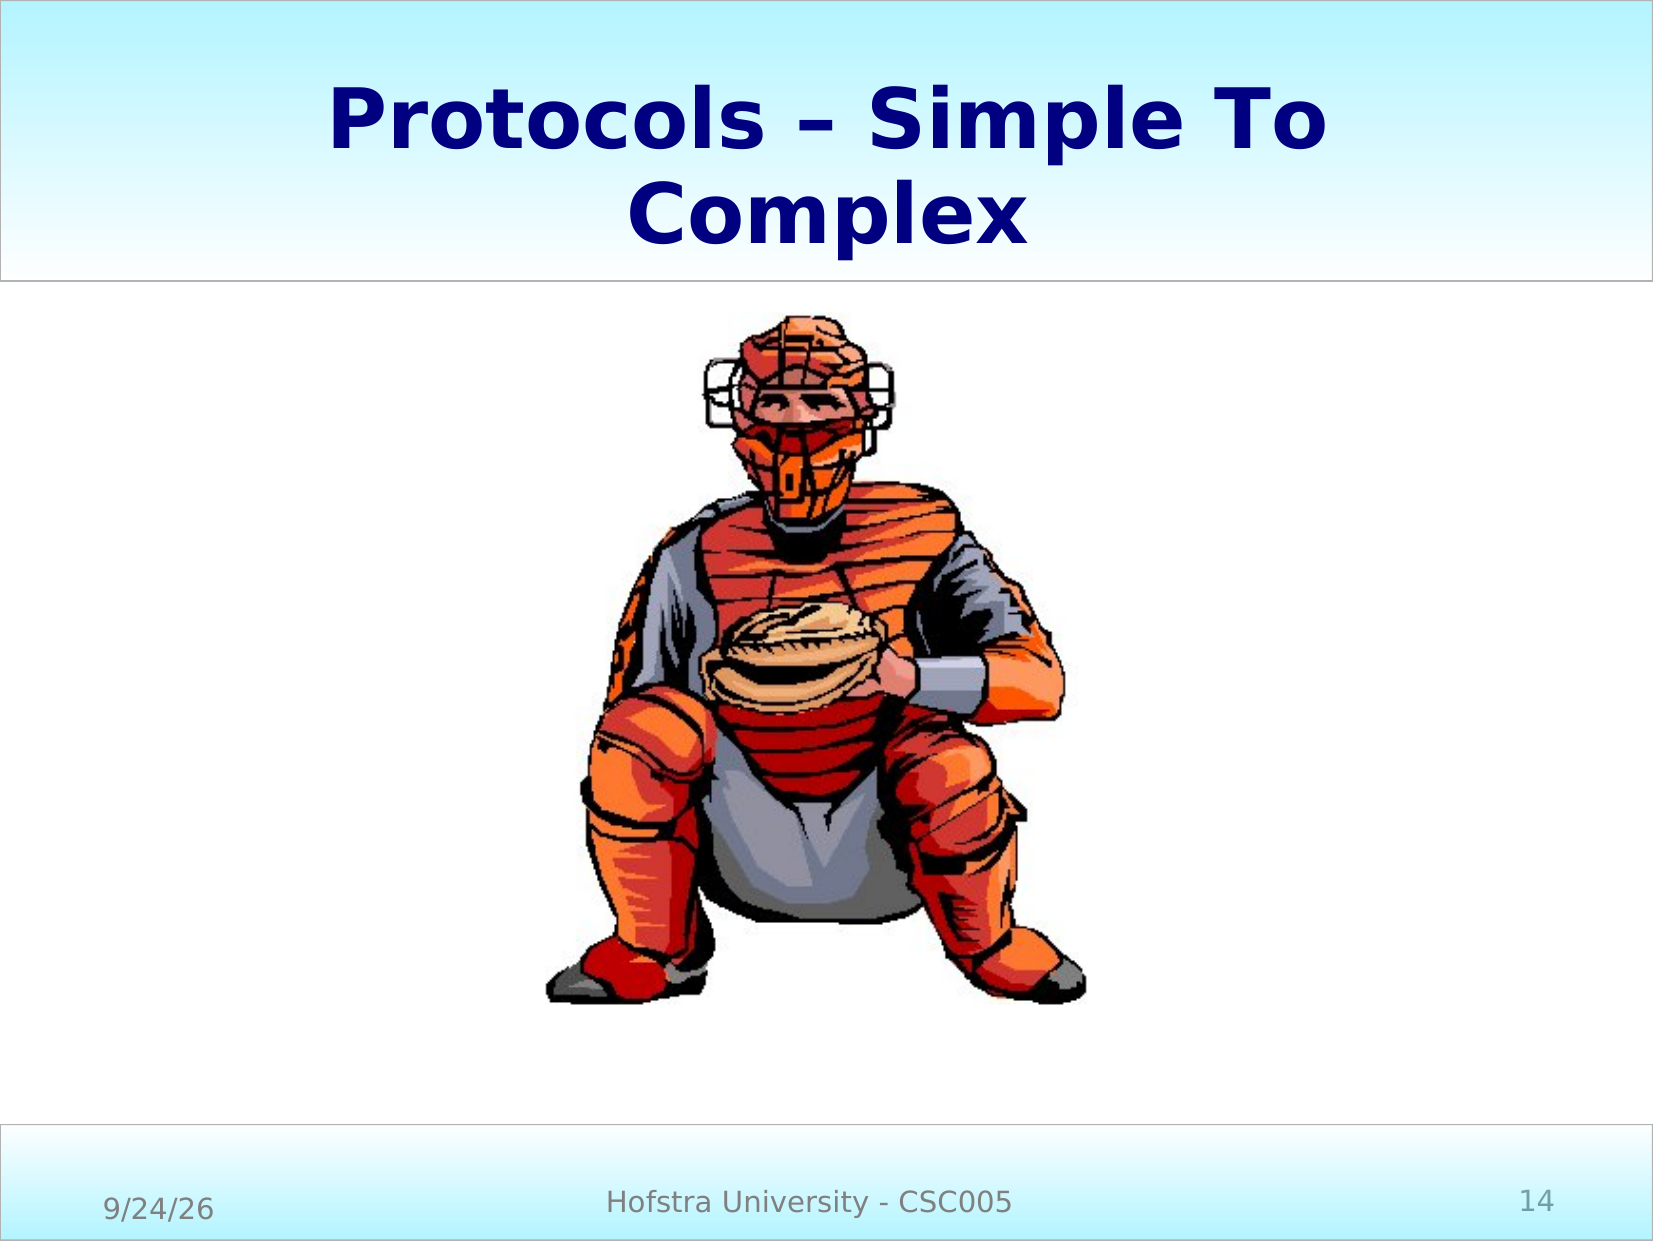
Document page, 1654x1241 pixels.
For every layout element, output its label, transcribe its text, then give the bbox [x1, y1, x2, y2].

picture [537, 303, 1096, 1020]
title Protocols – Simple To Complex [123, 0, 1533, 271]
